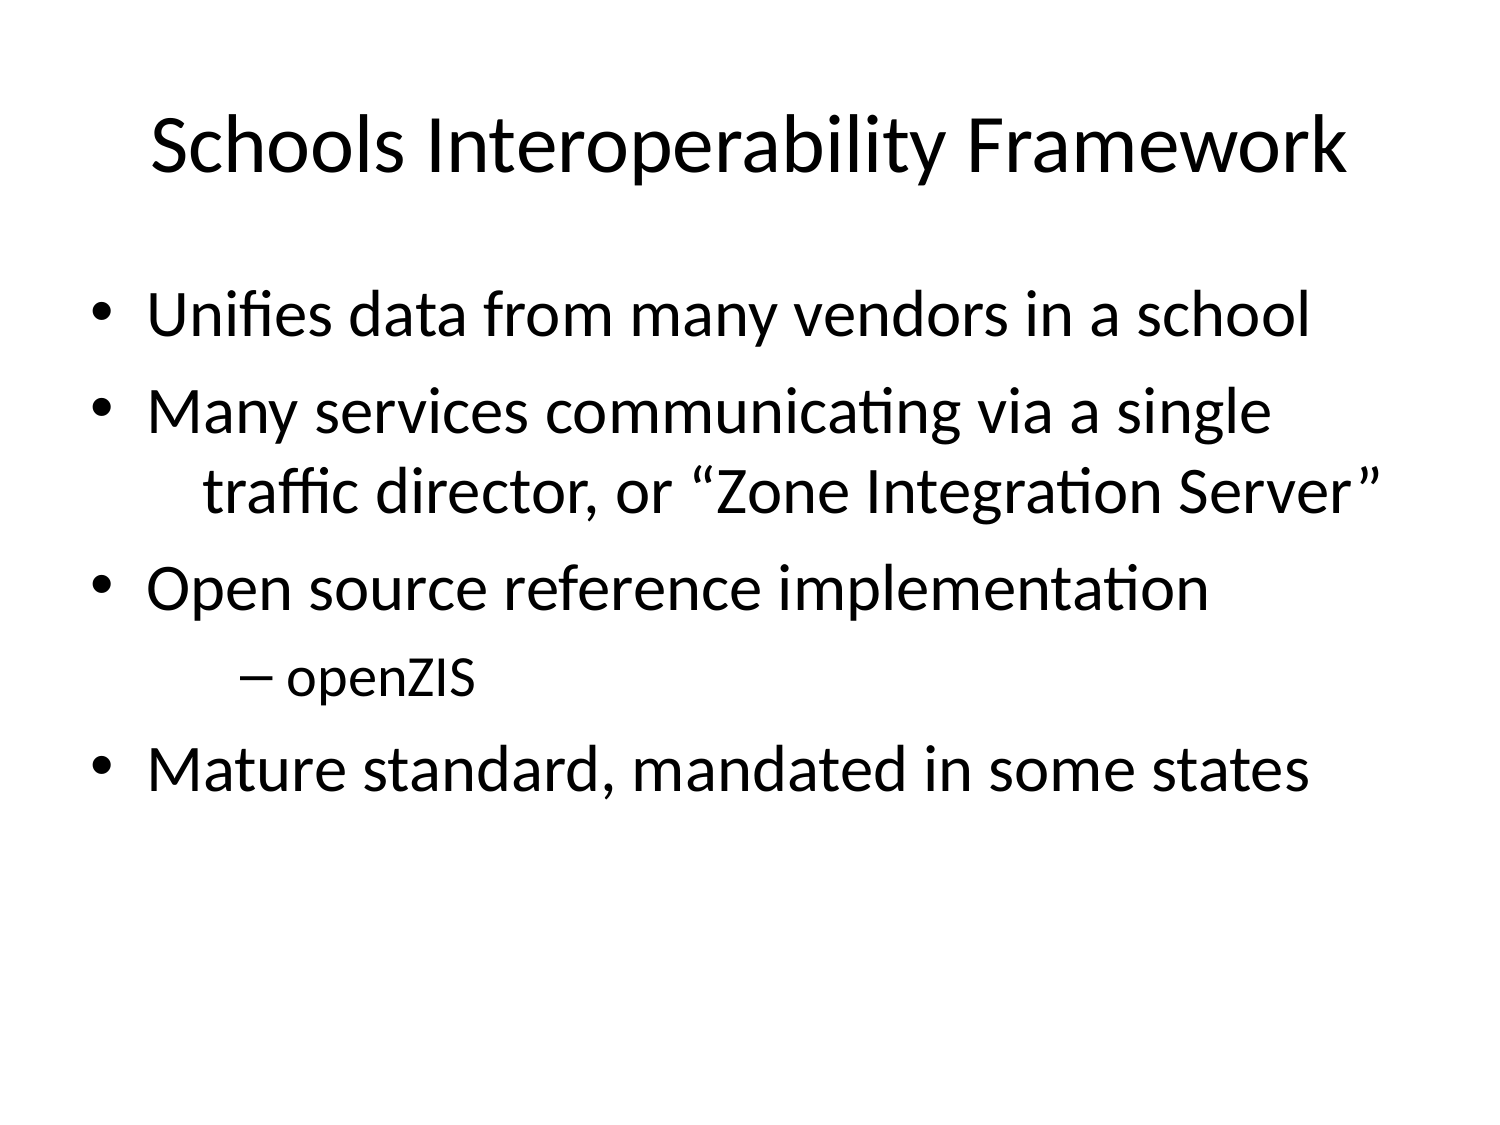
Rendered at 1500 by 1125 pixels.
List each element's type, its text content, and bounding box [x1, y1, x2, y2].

list Unifies data from many vendors in a school Many services communicating via a single traffic director, or “Zone Integration Server” Open source reference implementation openZIS Mature standard, mandated in some states [75, 262, 1426, 1005]
title Schools Interoperability Framework [75, 45, 1426, 233]
